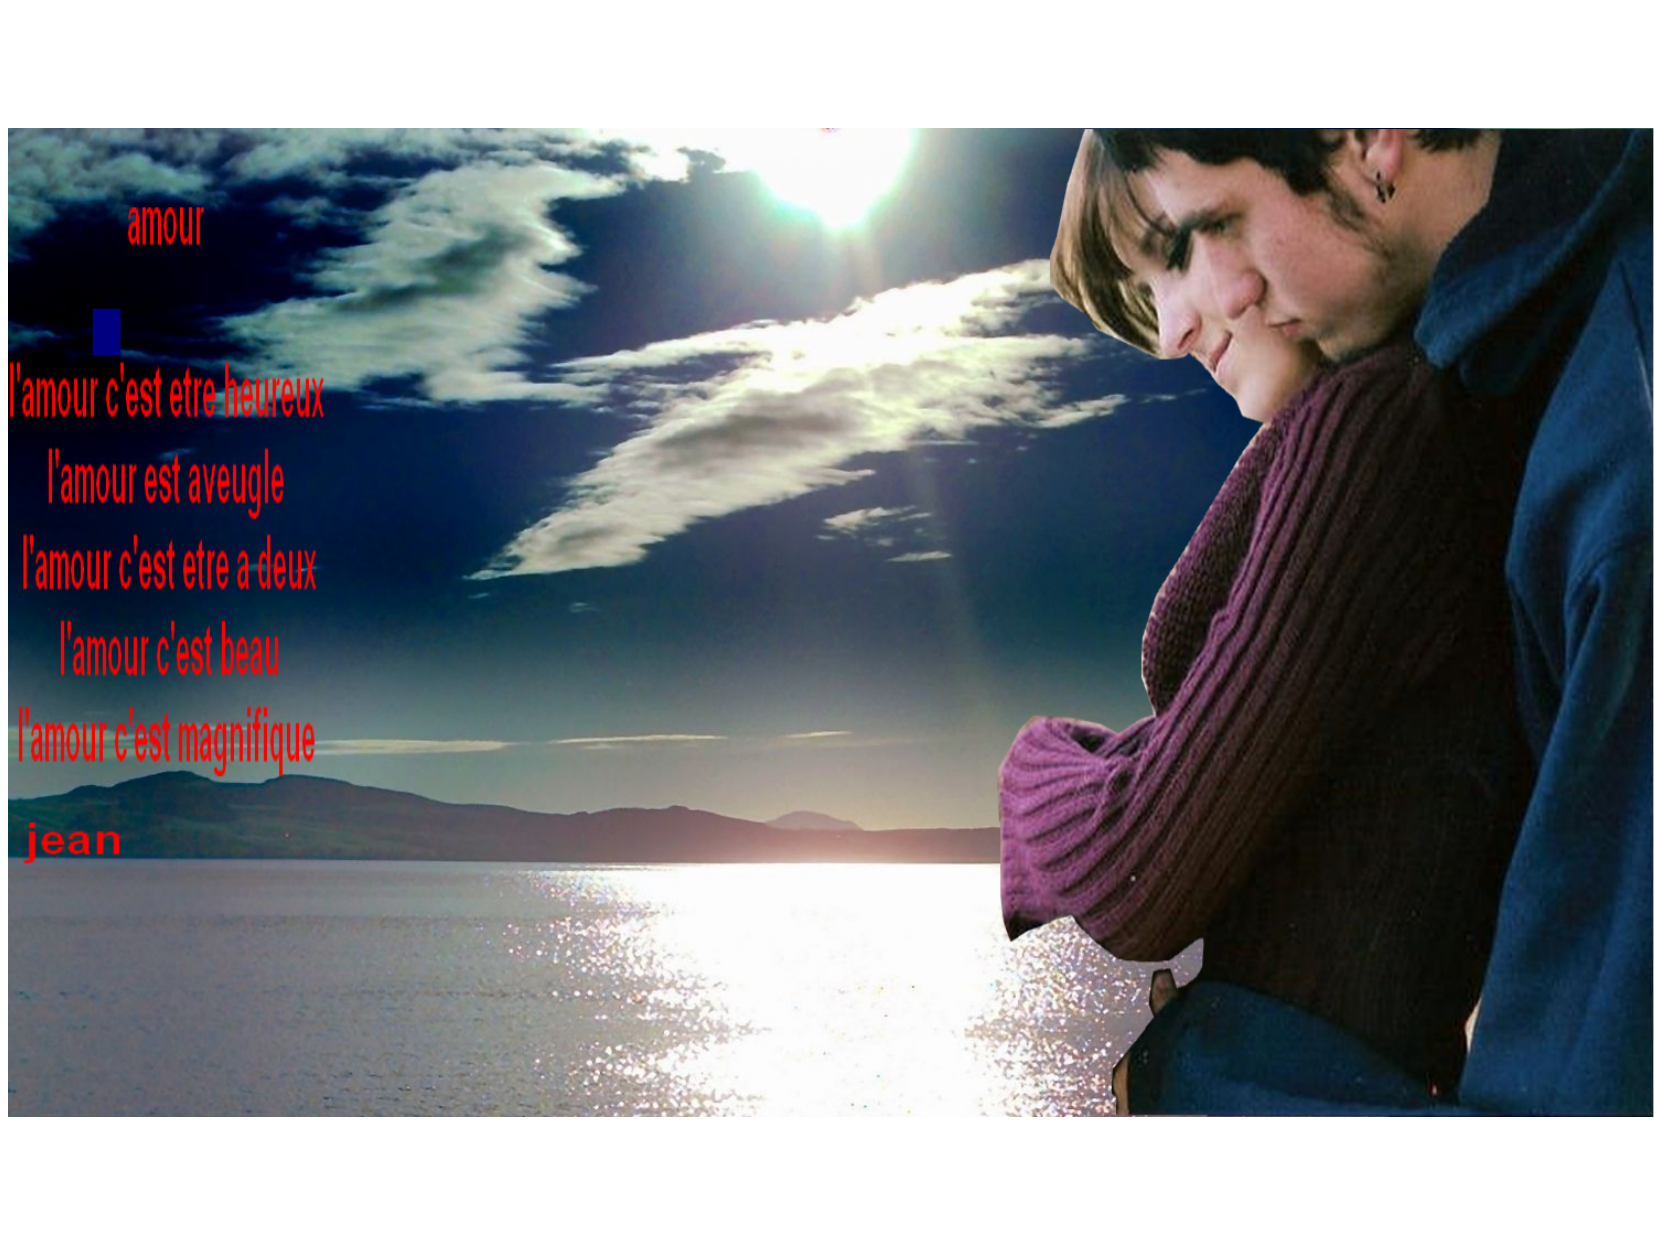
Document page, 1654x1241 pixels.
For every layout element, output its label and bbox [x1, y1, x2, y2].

picture [8, 128, 1654, 1117]
